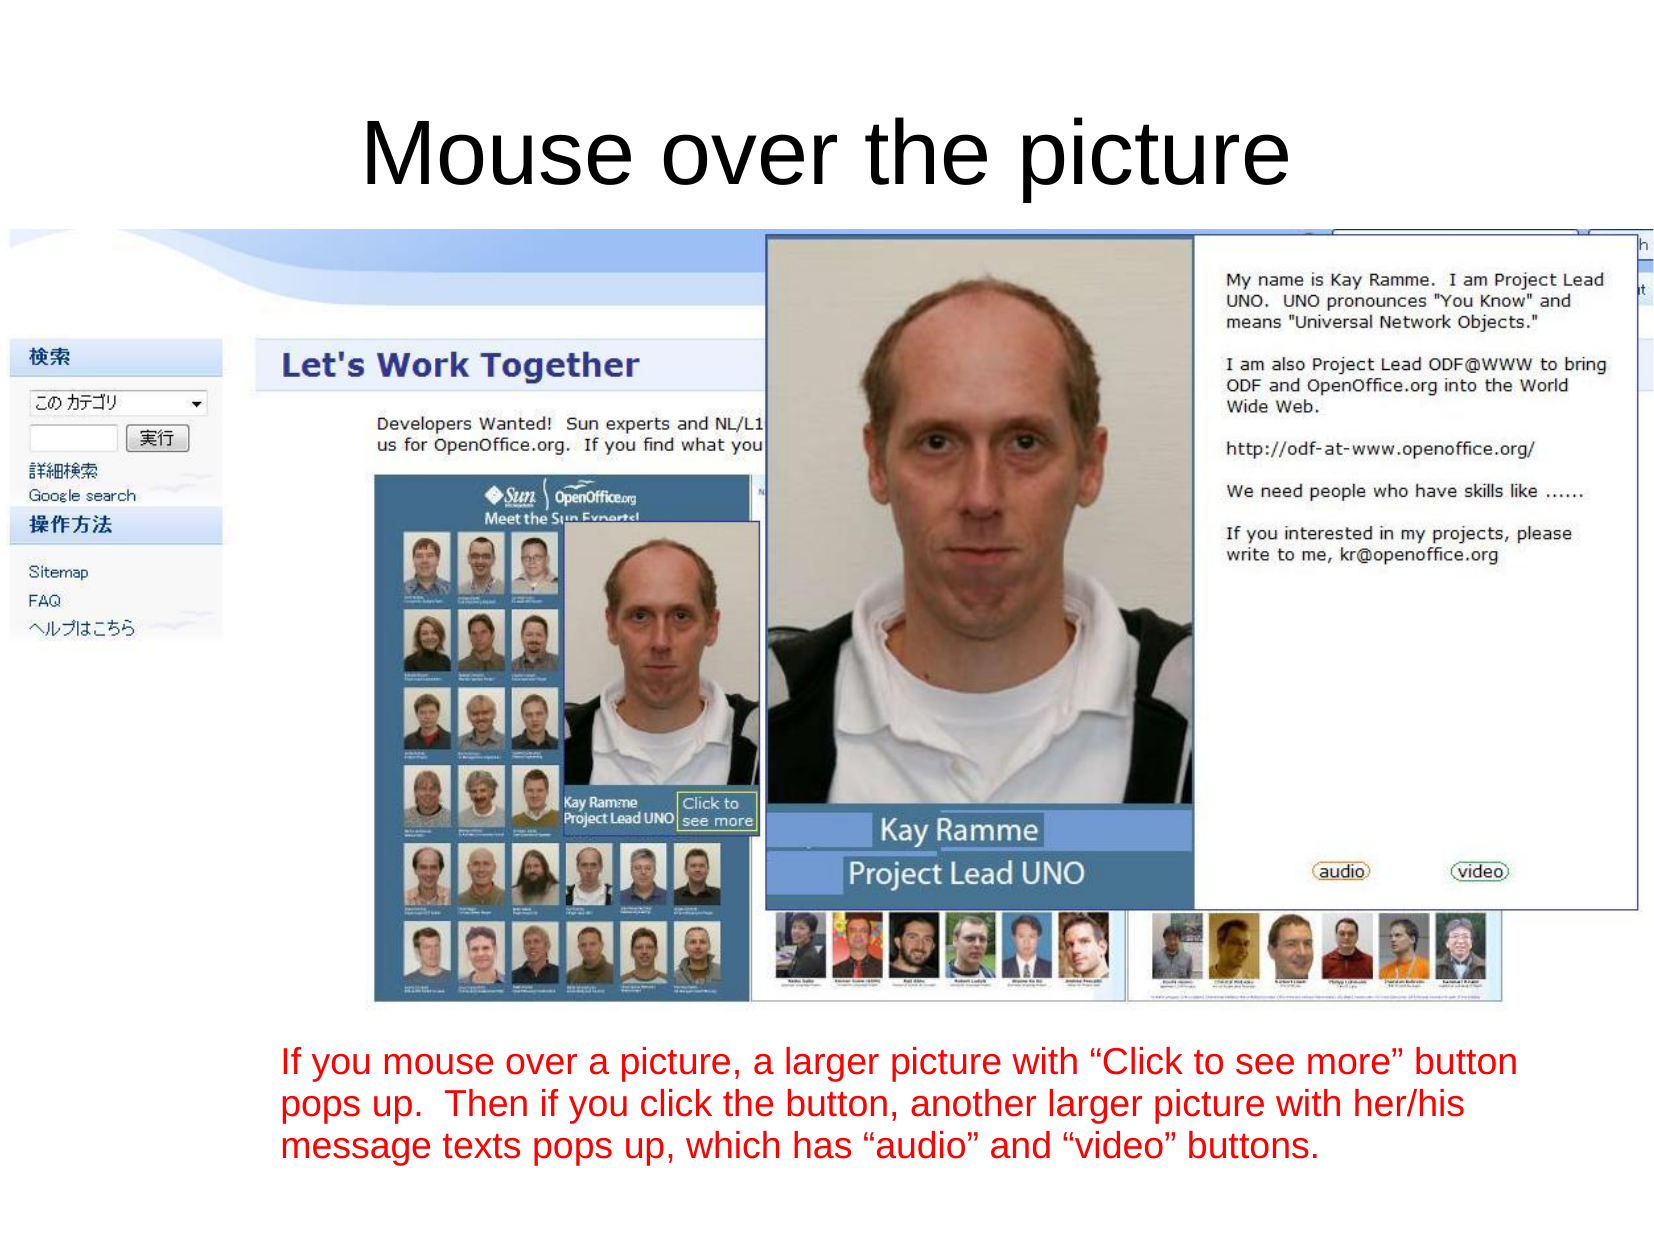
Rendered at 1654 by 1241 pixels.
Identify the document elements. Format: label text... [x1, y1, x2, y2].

text_box If you mouse over a picture, a larger picture with “Click to see more” button pops up. Then if you click the button, another larger picture with her/his message texts pops up, which has “audio” and “video” buttons. [265, 1033, 1536, 1175]
picture [6, 229, 1654, 1016]
title Mouse over the picture [82, 56, 1571, 229]
